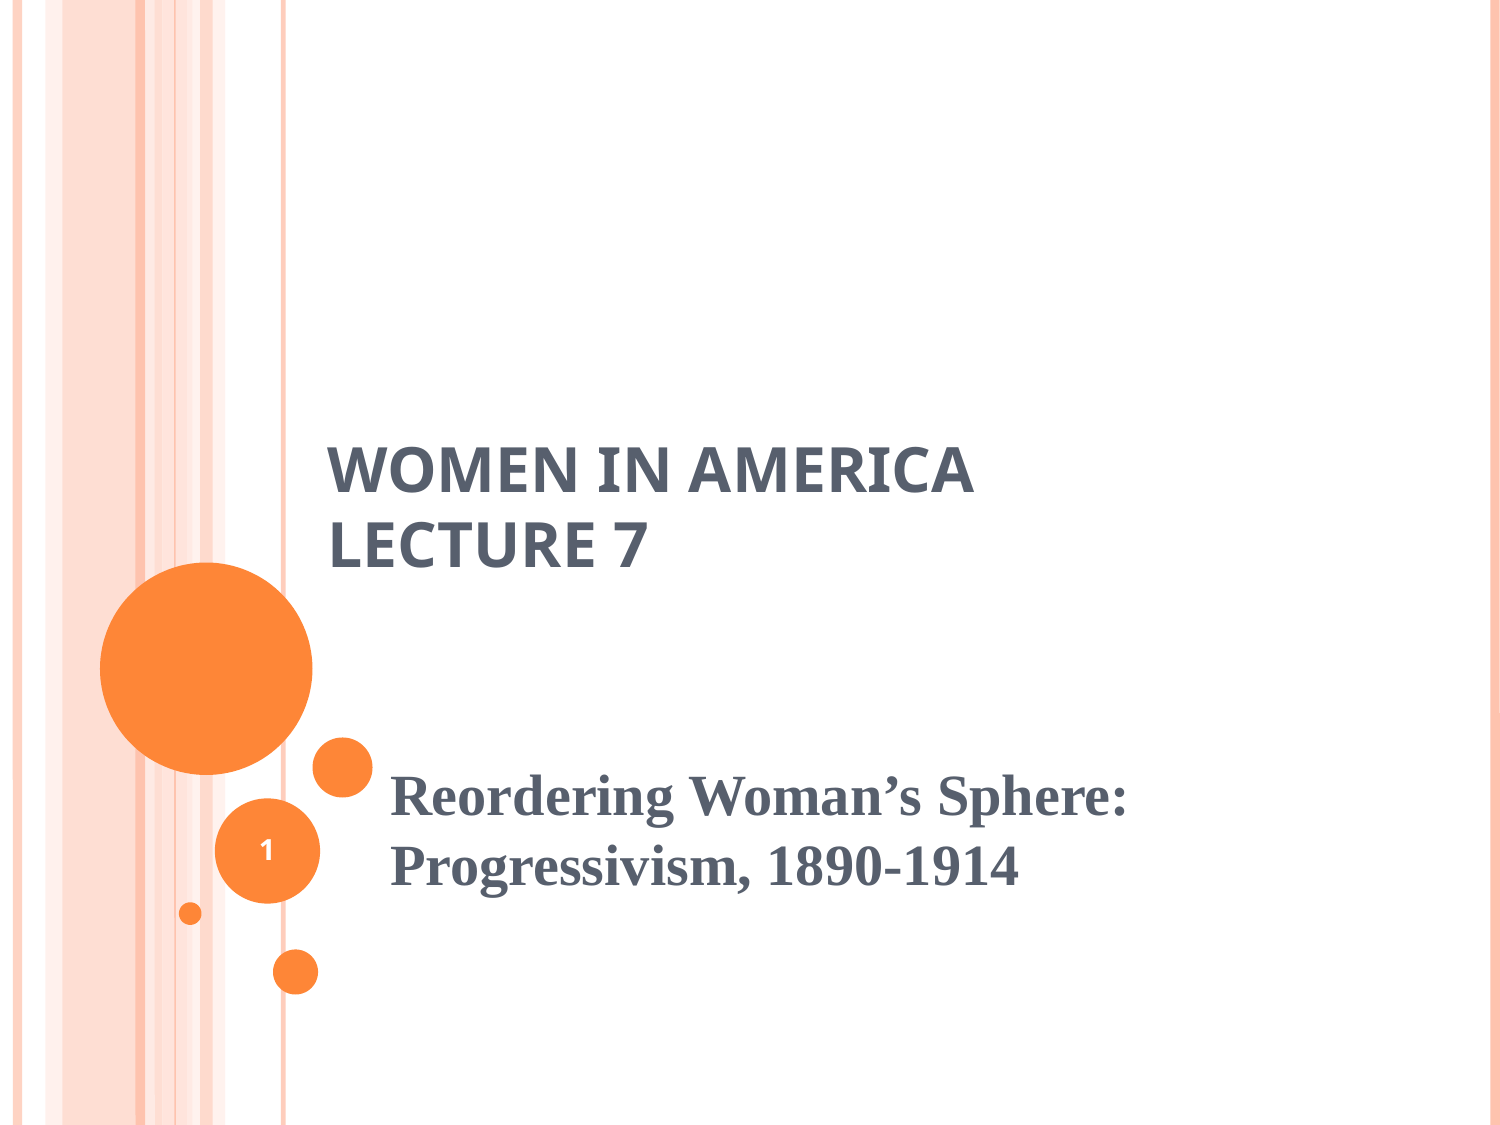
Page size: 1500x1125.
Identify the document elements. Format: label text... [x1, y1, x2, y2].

text_box 1 [217, 808, 318, 894]
subtitle Reordering Woman’s Sphere: Progressivism, 1890-1914 [375, 750, 1388, 976]
title Women in America Lecture 7 [312, 362, 1326, 588]
